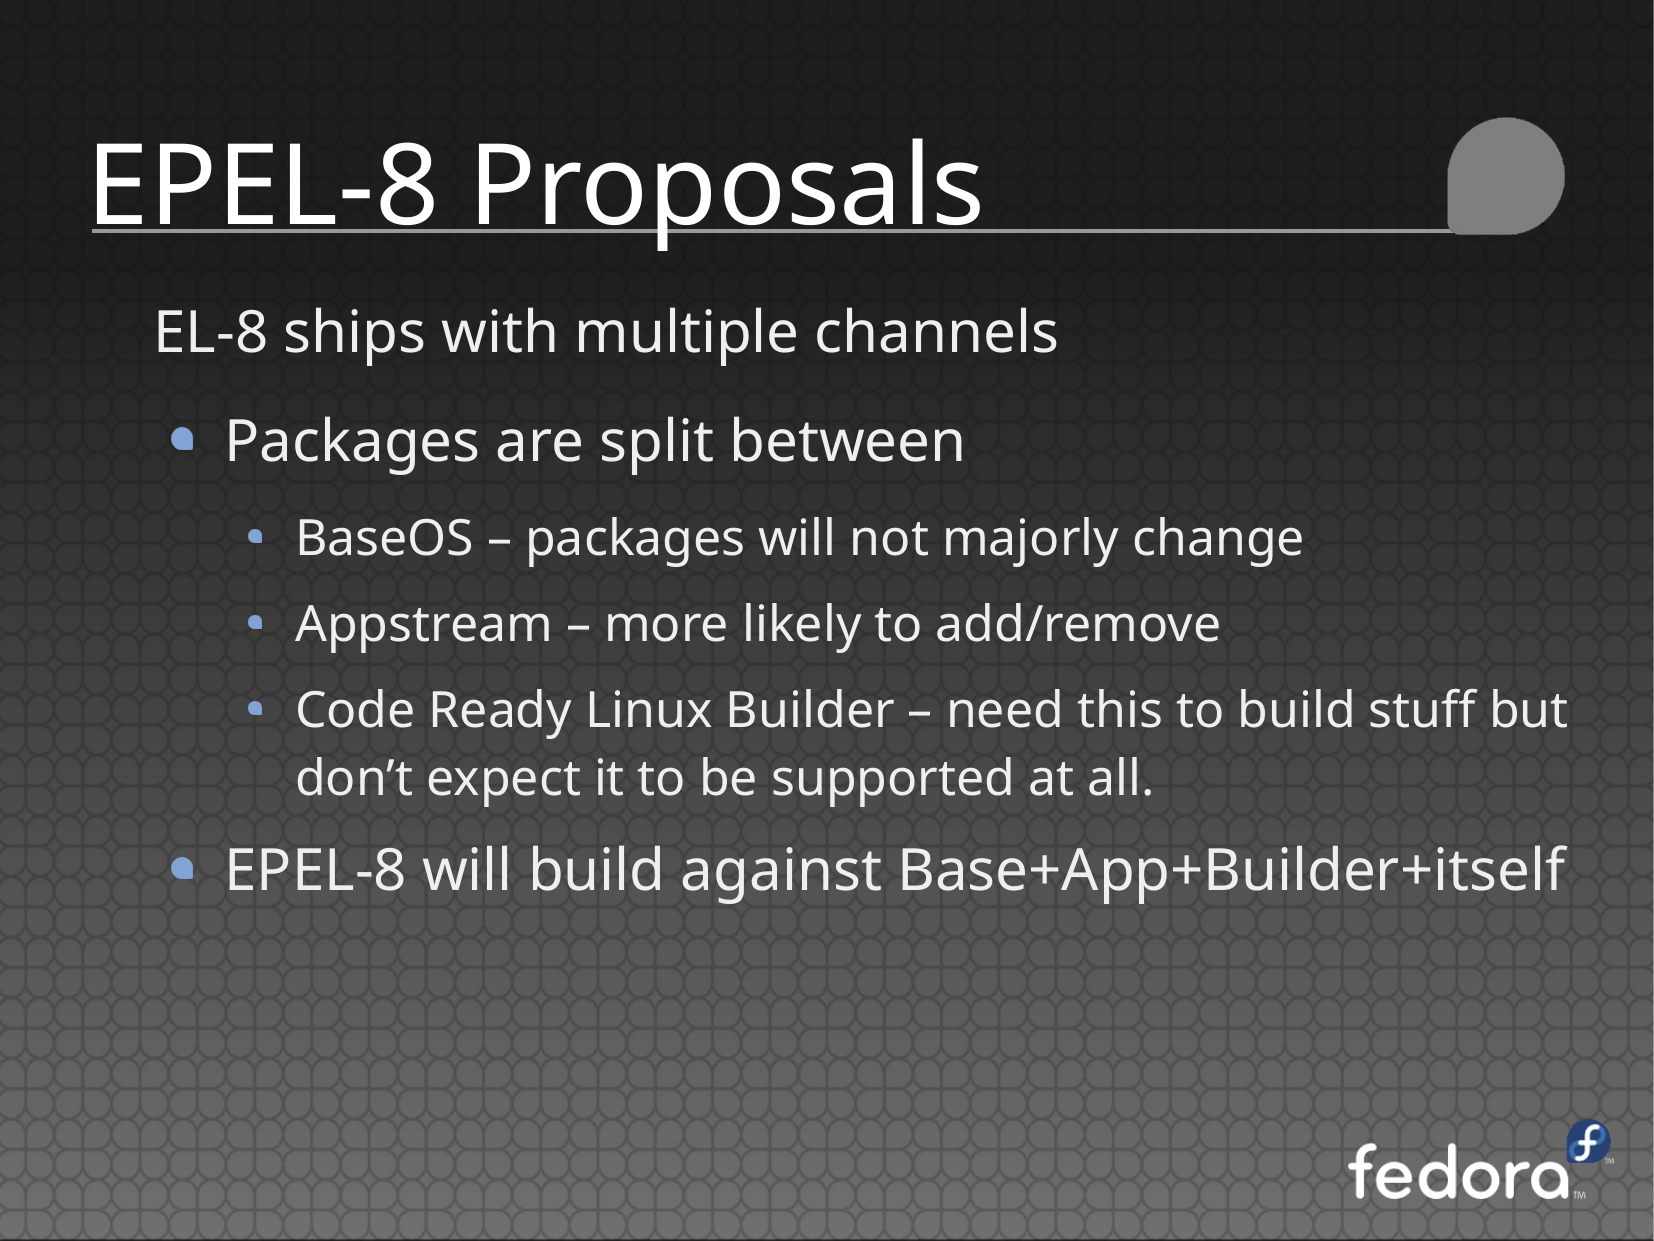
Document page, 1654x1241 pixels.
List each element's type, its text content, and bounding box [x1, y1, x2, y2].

title EPEL-8 Proposals [86, 112, 1576, 249]
picture [0, 0, 1654, 1241]
list EL-8 ships with multiple channels Packages are split between BaseOS – packages will not majorly change Appstream – more likely to add/remove Code Ready Linux Builder – need this to build stuff but don’t expect it to be supported at all. EPEL-8 will build against Base+App+Builder+itself [82, 290, 1571, 1010]
